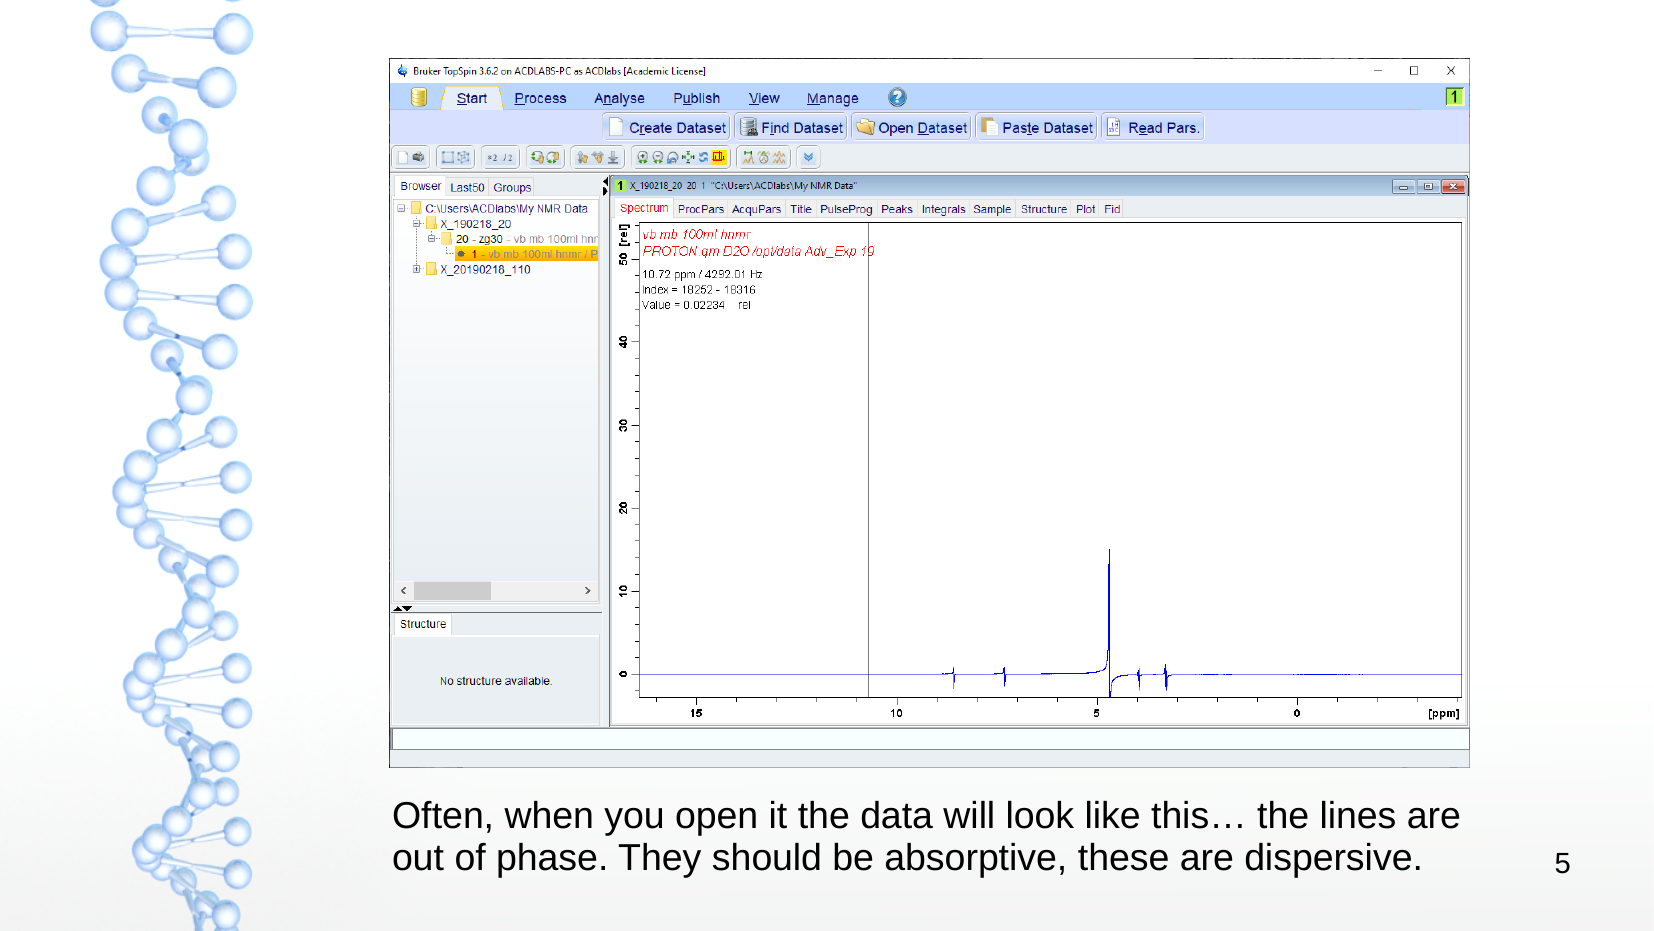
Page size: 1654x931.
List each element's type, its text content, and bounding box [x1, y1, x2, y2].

picture [0, 0, 1654, 931]
text_box Often, when you open it the data will look like this… the lines are out of phase. They should be absorptive, these are dispersive. [377, 787, 1477, 886]
